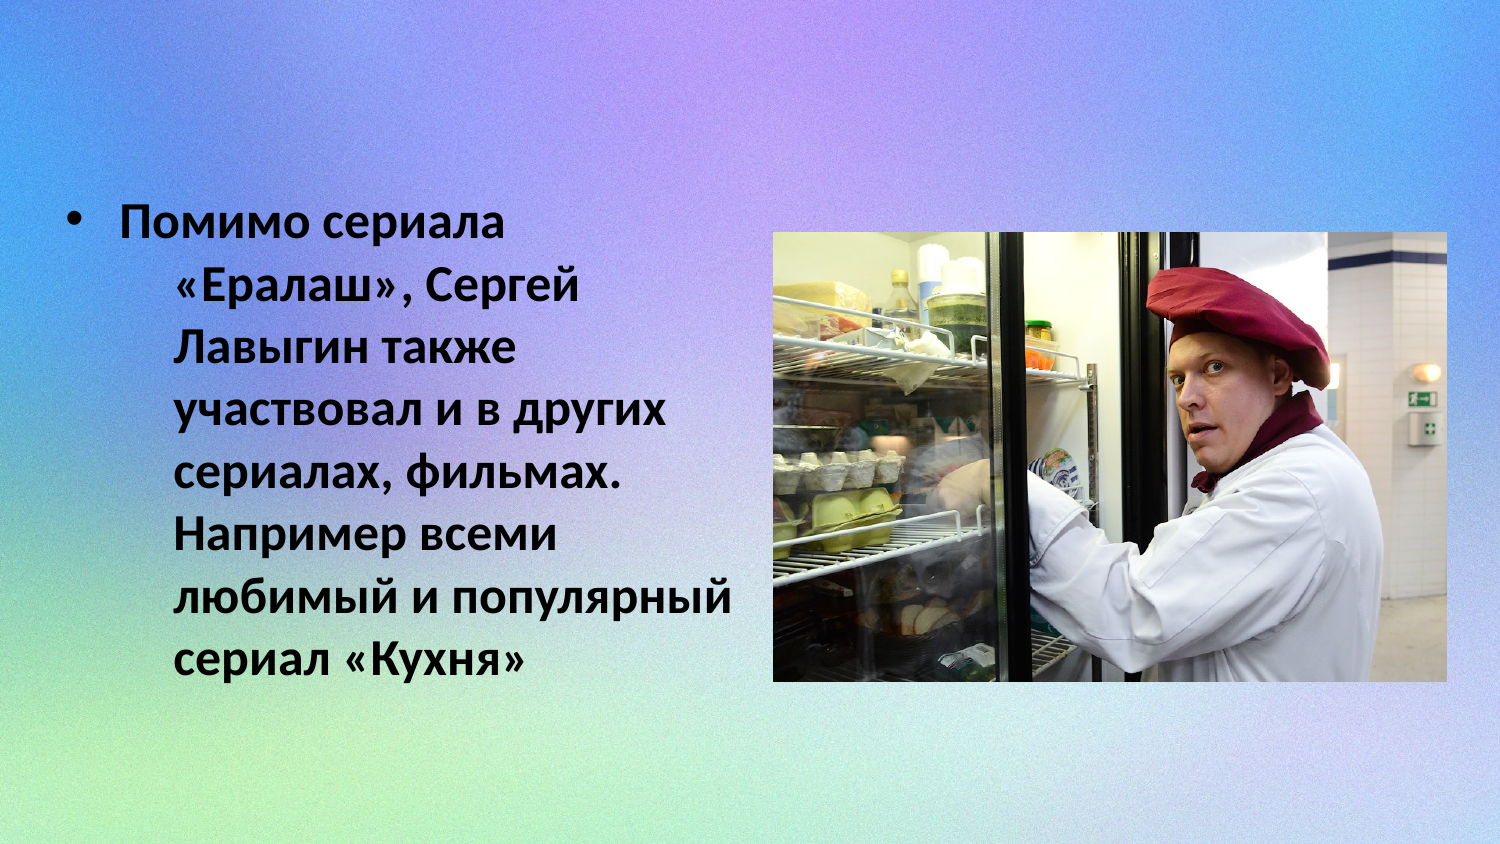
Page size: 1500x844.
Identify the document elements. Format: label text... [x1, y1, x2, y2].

list Помимо сериала «Ералаш», Сергей Лавыгин также участвовал и в других сериалах, фильмах. Например всеми любимый и популярный сериал «Кухня» [50, 178, 749, 736]
picture [0, 0, 1500, 844]
